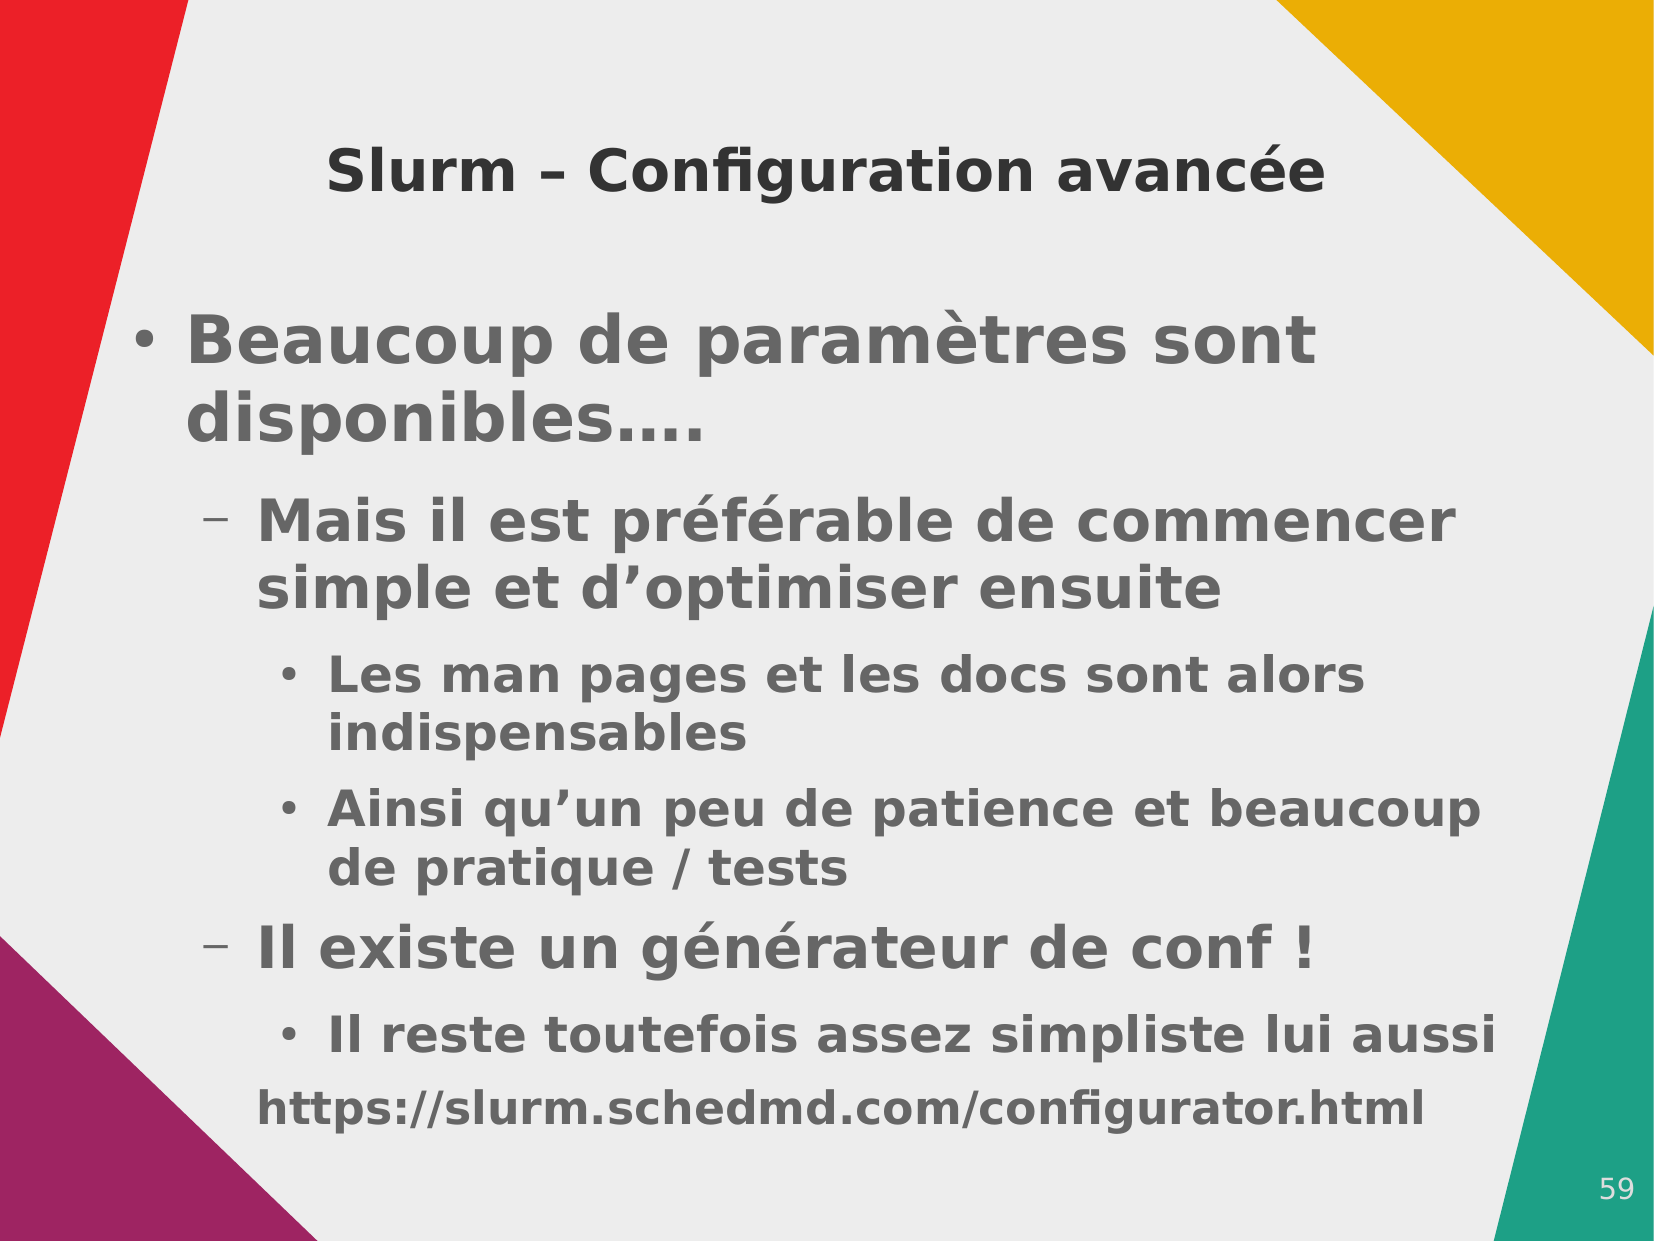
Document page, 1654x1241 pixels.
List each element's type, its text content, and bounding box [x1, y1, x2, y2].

list Beaucoup de paramètres sont disponibles…. Mais il est préférable de commencer simple et d’optimiser ensuite Les man pages et les docs sont alors indispensables Ainsi qu’un peu de patience et beaucoup de pratique / tests Il existe un générateur de conf ! Il reste toutefois assez simpliste lui aussi https://slurm.schedmd.com/configurator.html [114, 302, 1539, 1217]
title Slurm – Configuration avancée [114, 73, 1539, 271]
